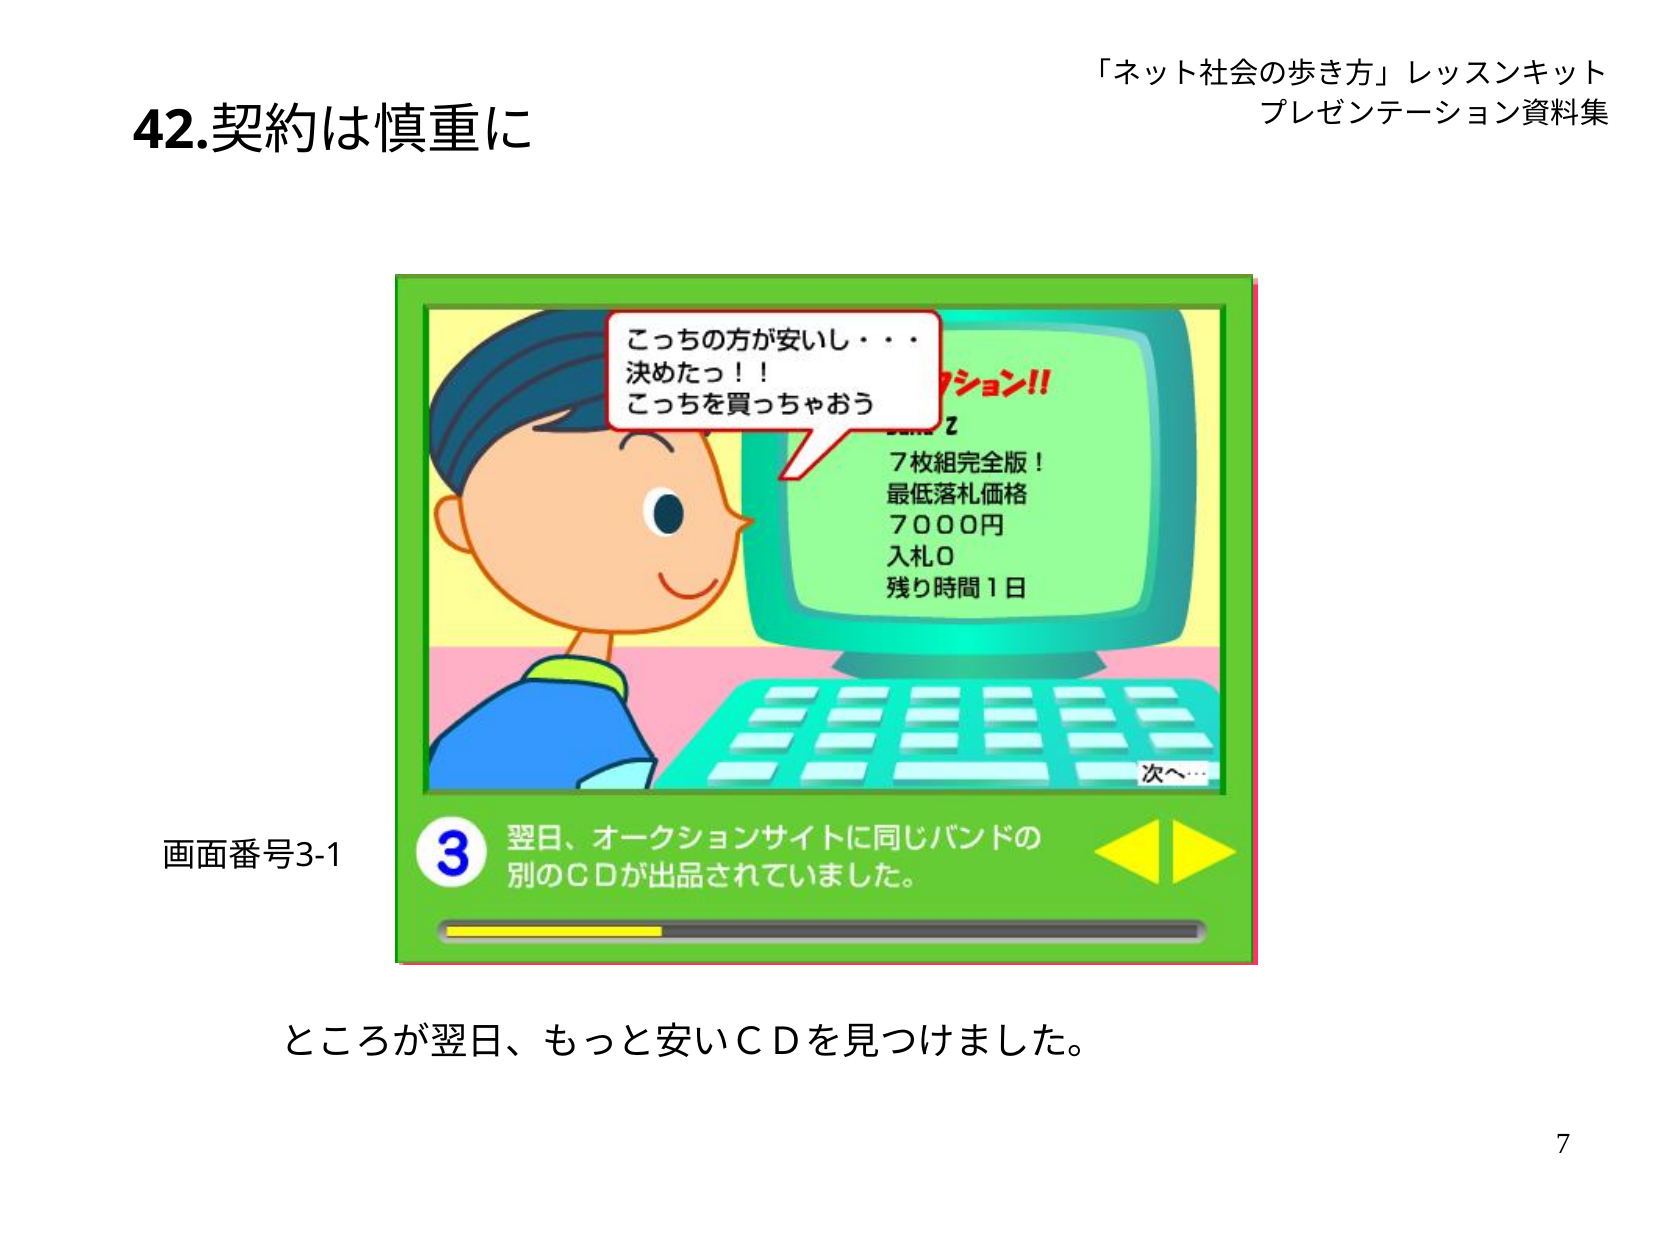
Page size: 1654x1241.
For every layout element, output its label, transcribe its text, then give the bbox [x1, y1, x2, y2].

text_box 「ネット社会の歩き方」レッスンキット プレゼンテーション資料集 [1062, 44, 1625, 139]
text_box 画面番号3-1 [147, 826, 384, 882]
picture [395, 274, 1258, 965]
text_box ところが翌日、もっと安いＣＤを見つけました。 [265, 1003, 1447, 1074]
text_box 42.契約は慎重に [118, 88, 1241, 169]
